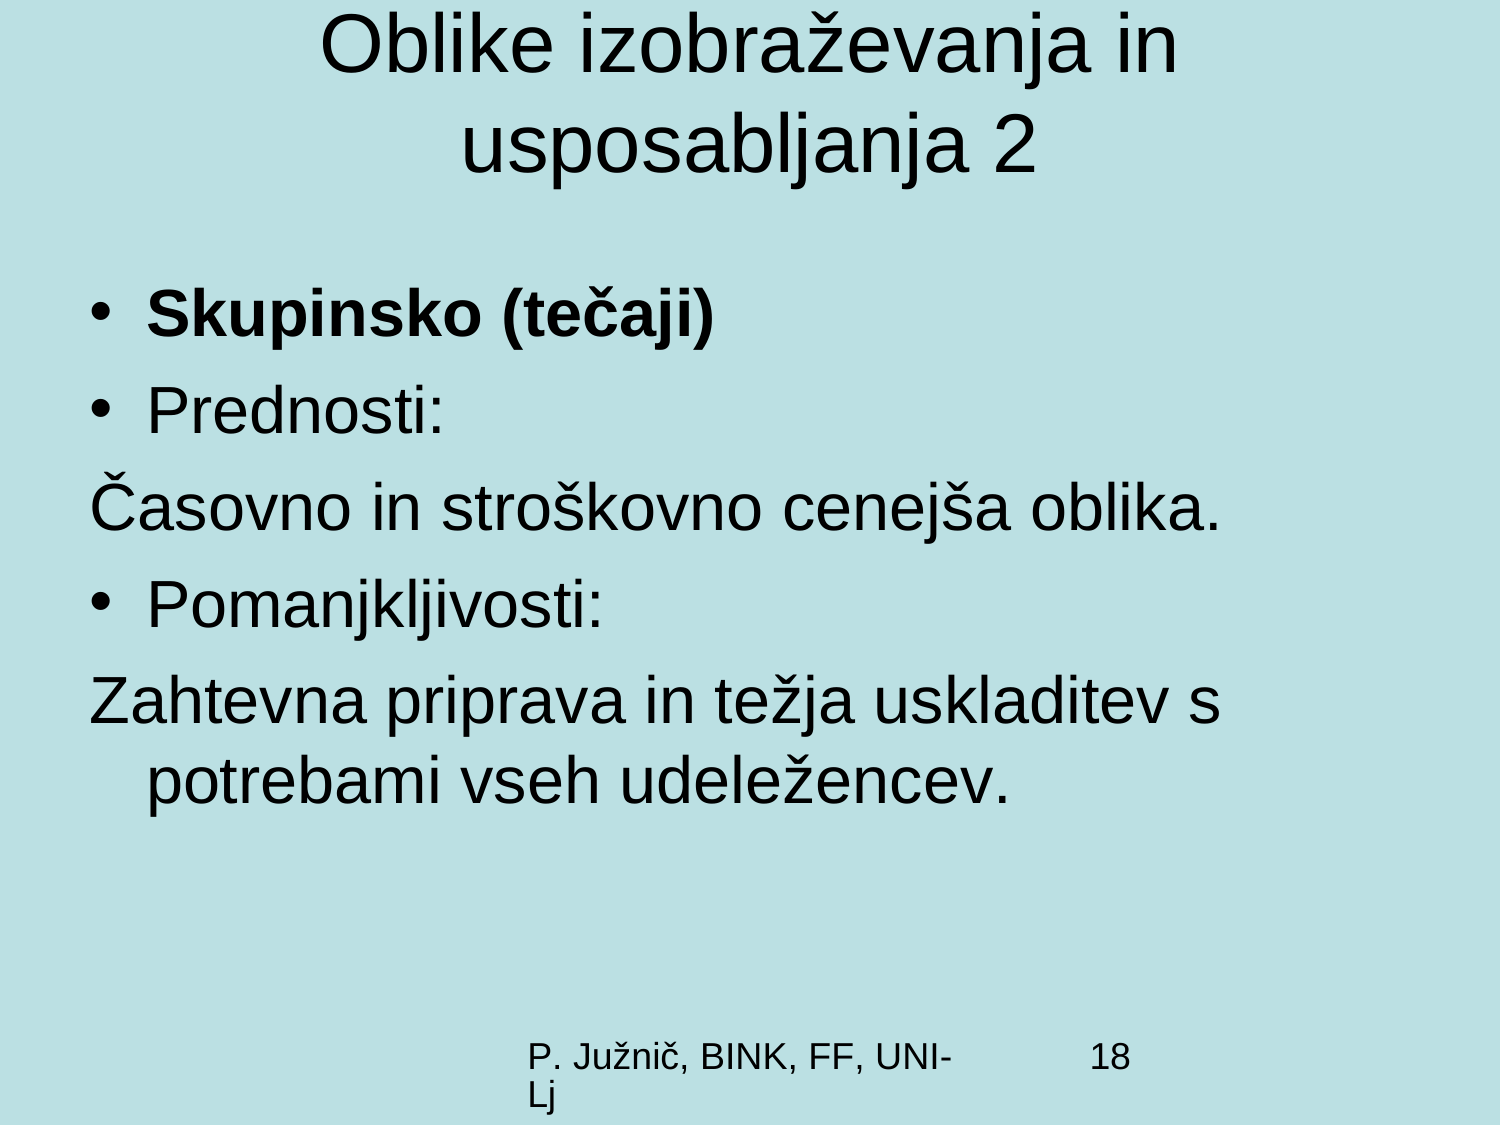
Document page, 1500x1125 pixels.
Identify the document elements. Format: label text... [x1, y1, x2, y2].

title Oblike izobraževanja in usposabljanja 2 [75, 0, 1426, 262]
list Skupinsko (tečaji) Prednosti: Časovno in stroškovno cenejša oblika. Pomanjkljivosti: Zahtevna priprava in težja uskladitev s potrebami vseh udeležencev. [75, 262, 1426, 1018]
